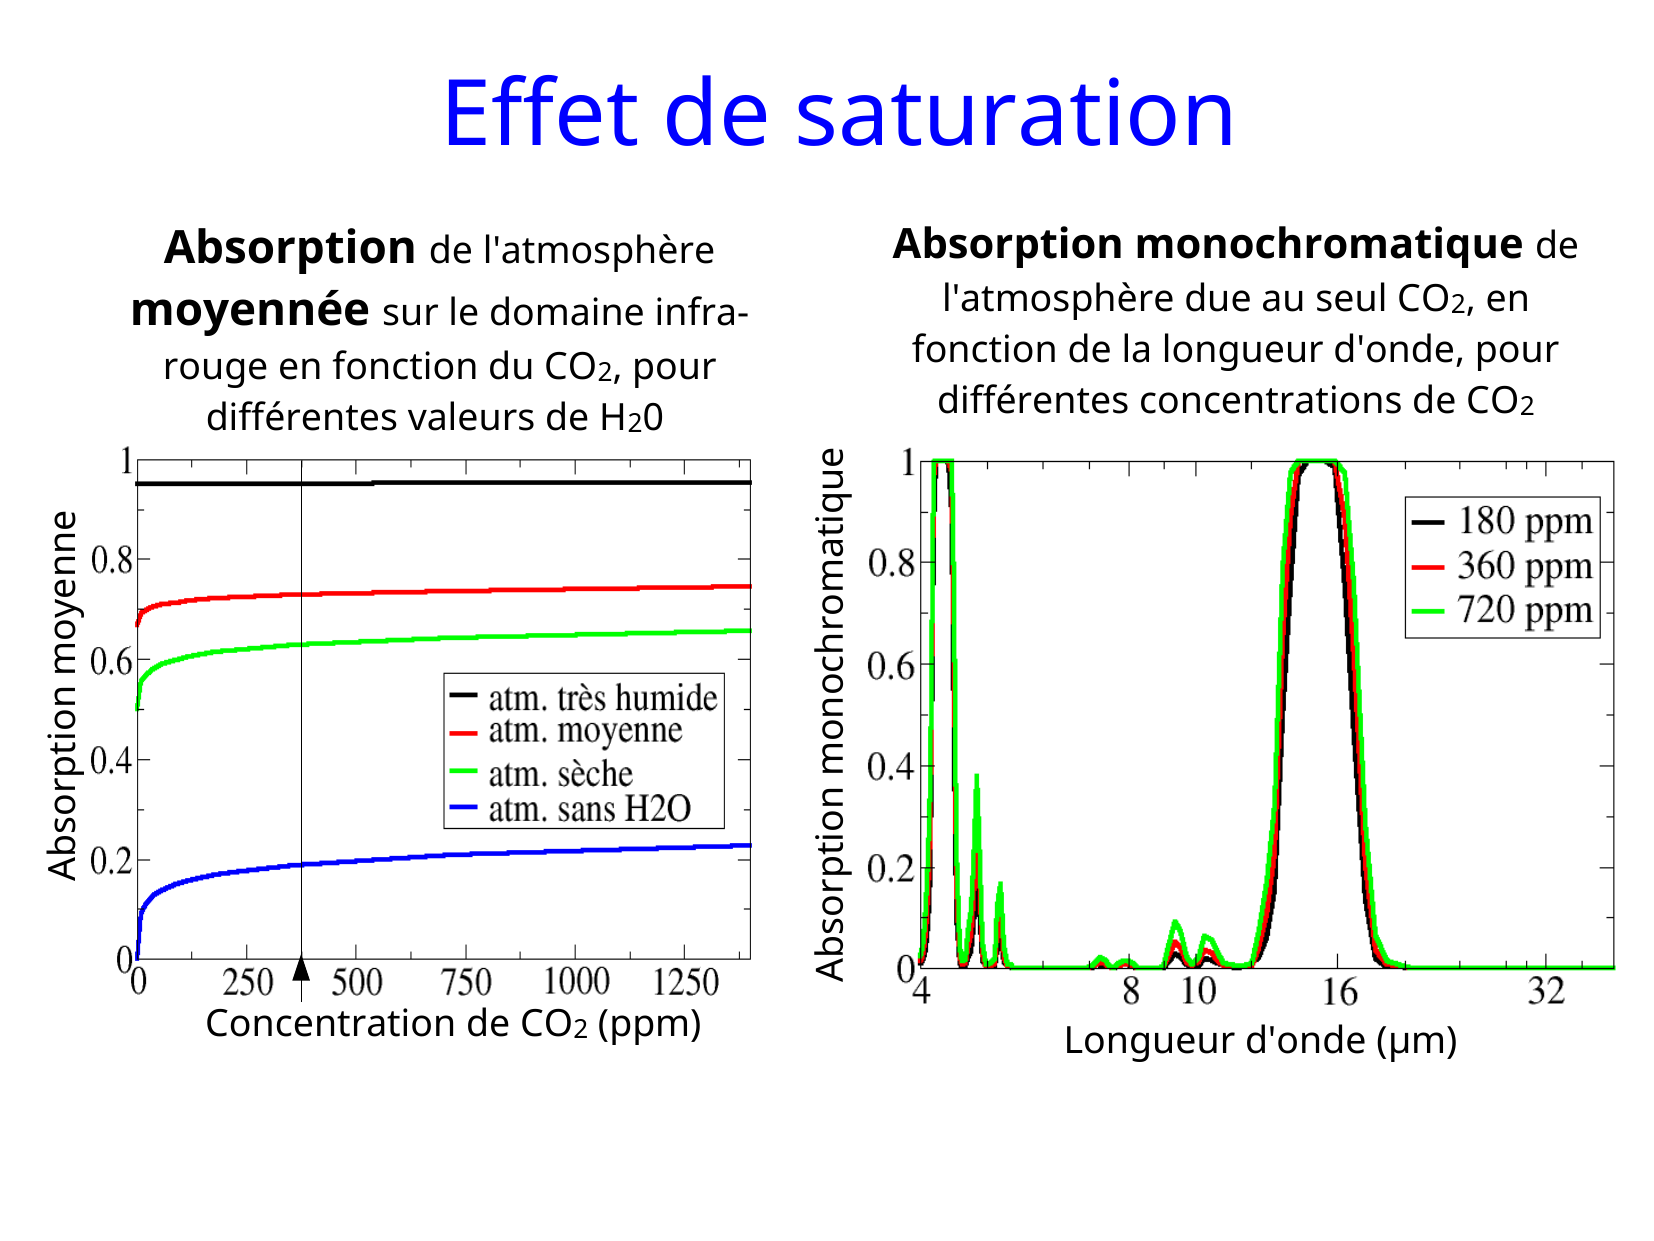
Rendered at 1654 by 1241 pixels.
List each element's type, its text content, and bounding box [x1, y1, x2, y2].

text_box Absorption moyenne [35, 490, 87, 901]
text_box Effet de saturation [183, 40, 1496, 181]
text_box Longueur d'onde (μm) [1063, 1013, 1526, 1066]
picture [45, 424, 799, 1066]
text_box Concentration de CO2 (ppm) [188, 996, 718, 1048]
picture [834, 417, 1642, 1027]
text_box Absorption de l'atmosphère moyennée sur le domaine infra-rouge en fonction du CO2, pour différentes valeurs de H20 [72, 206, 808, 434]
text_box Absorption monochromatique [802, 432, 854, 996]
text_box Absorption monochromatique de l'atmosphère due au seul CO2, en fonction de la longueur d'onde, pour différentes concentrations de CO2 [868, 206, 1604, 420]
